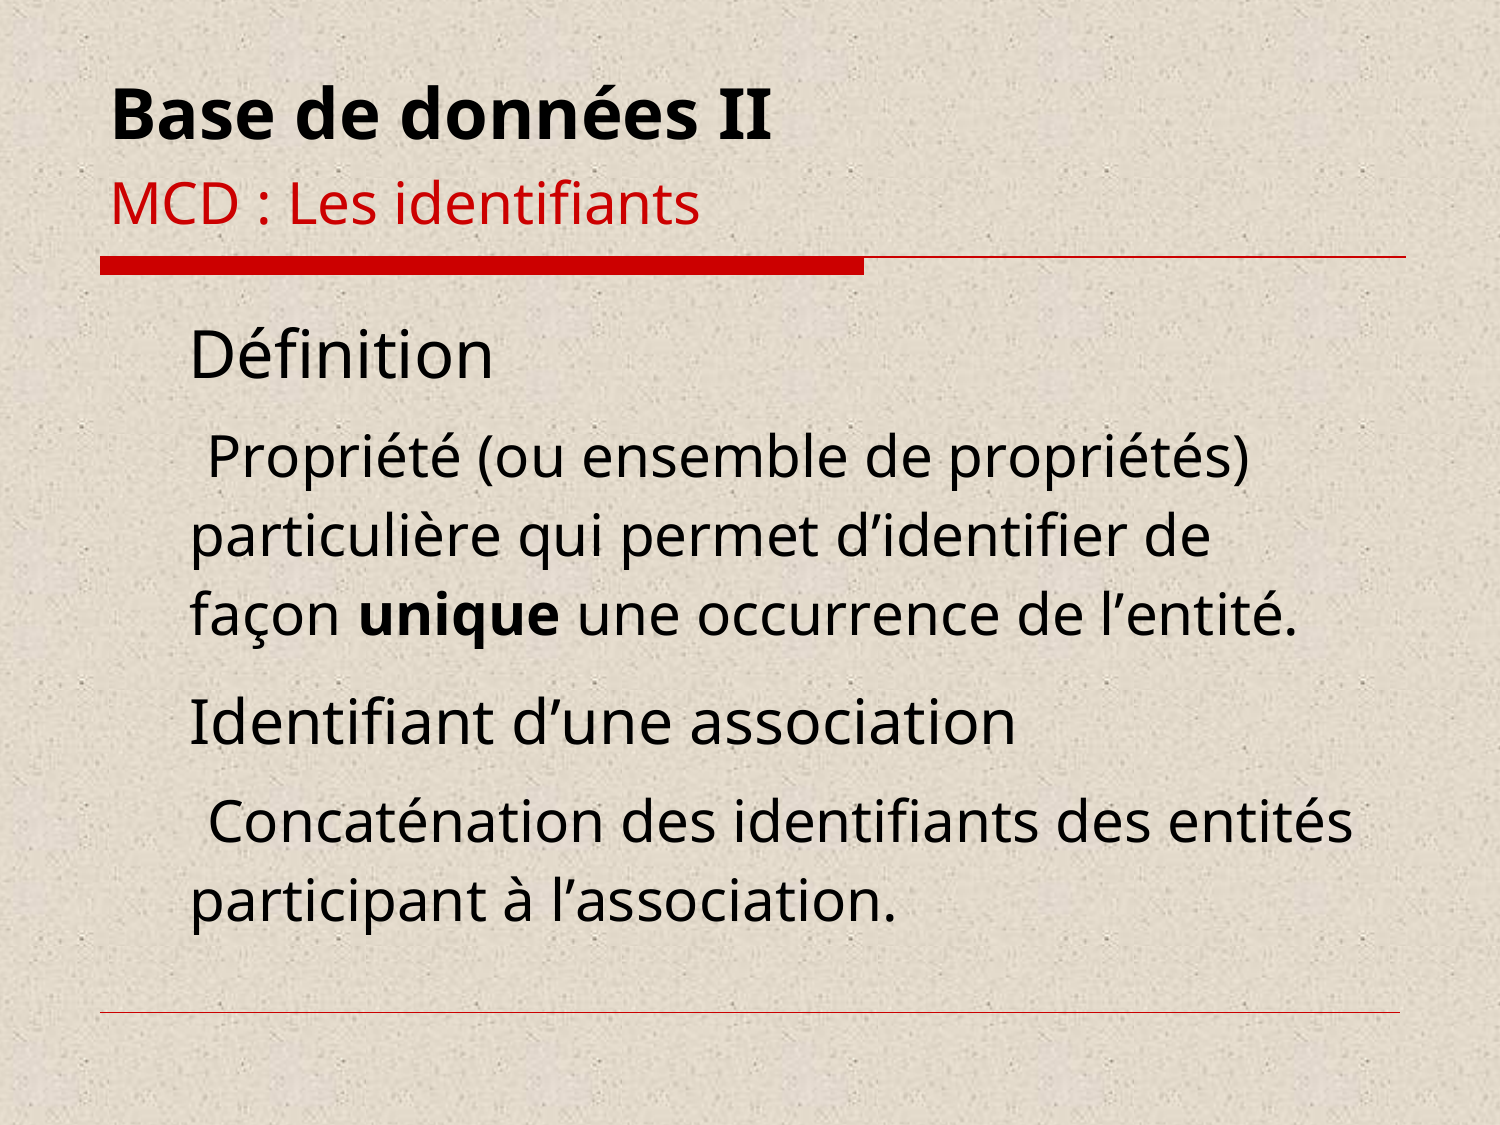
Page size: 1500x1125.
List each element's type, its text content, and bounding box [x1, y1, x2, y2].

picture [0, 0, 1500, 1125]
list Définition Propriété (ou ensemble de propriétés) particulière qui permet d’identifier de façon unique une occurrence de l’entité. Identifiant d’une association Concaténation des identifiants des entités participant à l’association. [99, 299, 1375, 988]
title Base de données II MCD : Les identifiants [94, 49, 1407, 250]
